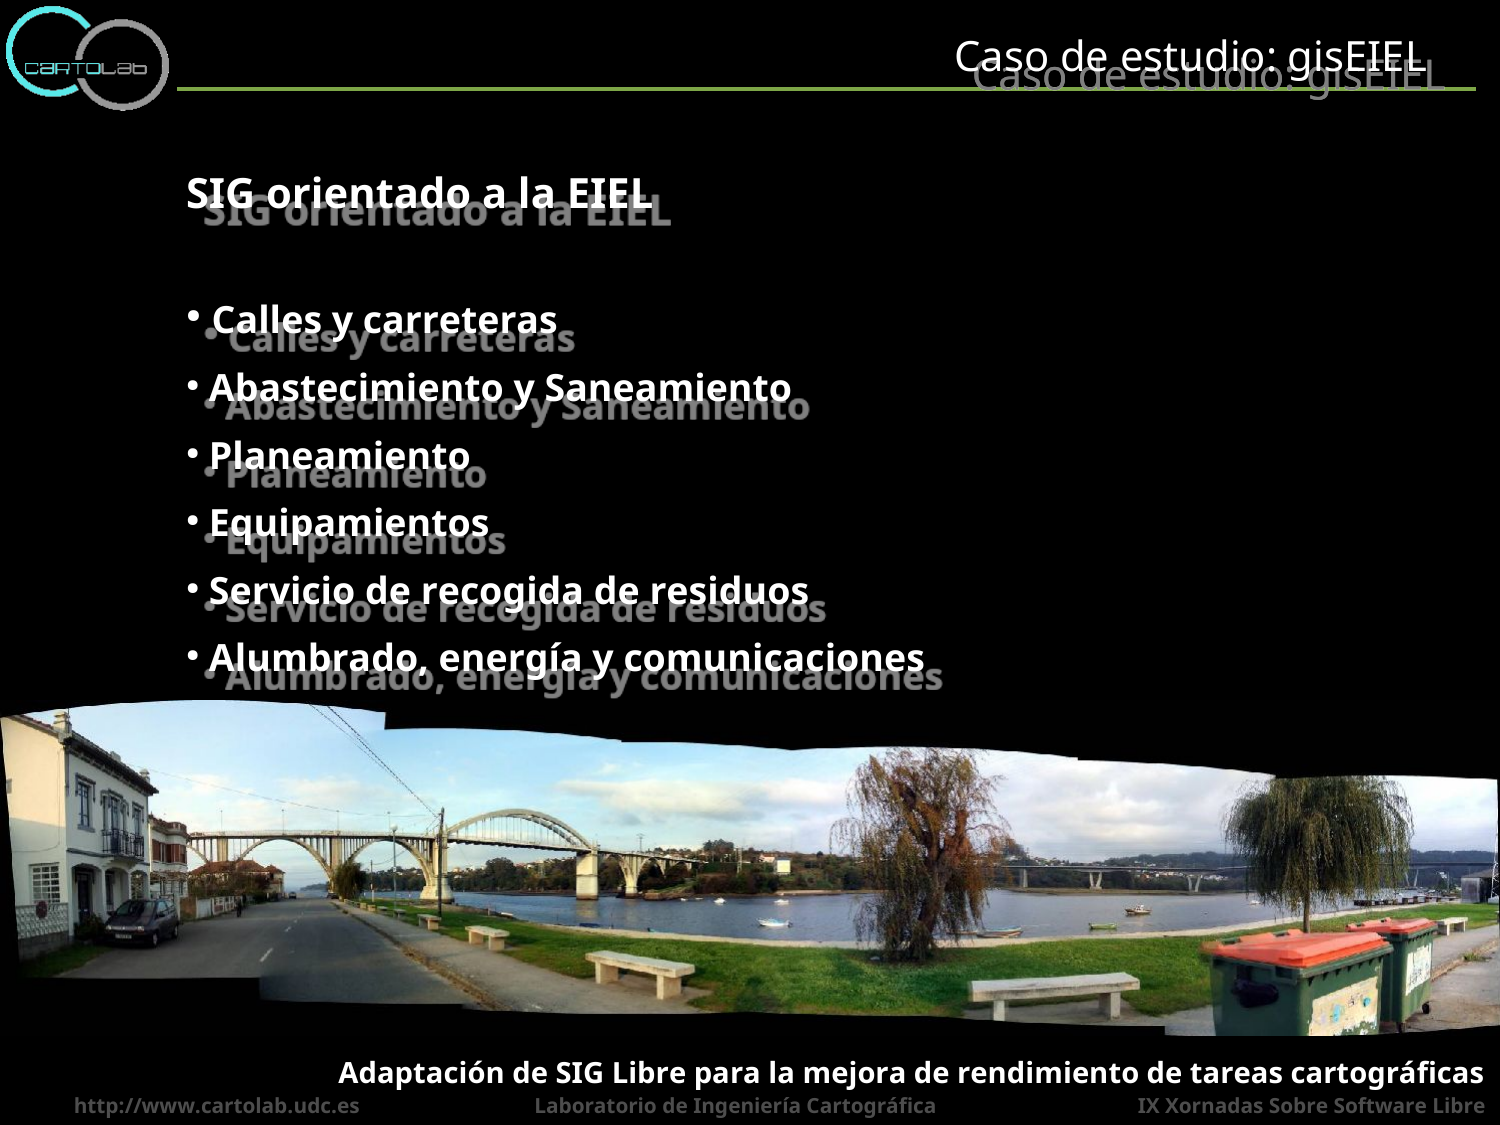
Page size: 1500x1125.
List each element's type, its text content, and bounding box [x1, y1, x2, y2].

picture [0, 700, 1500, 1036]
text_box Caso de estudio: gisEIEL [939, 22, 1490, 88]
text_box SIG orientado a la EIEL Calles y carreteras Abastecimiento y Saneamiento Planeamiento Equipamientos Servicio de recogida de residuos Alumbrado, energía y comunicaciones [171, 159, 1441, 700]
